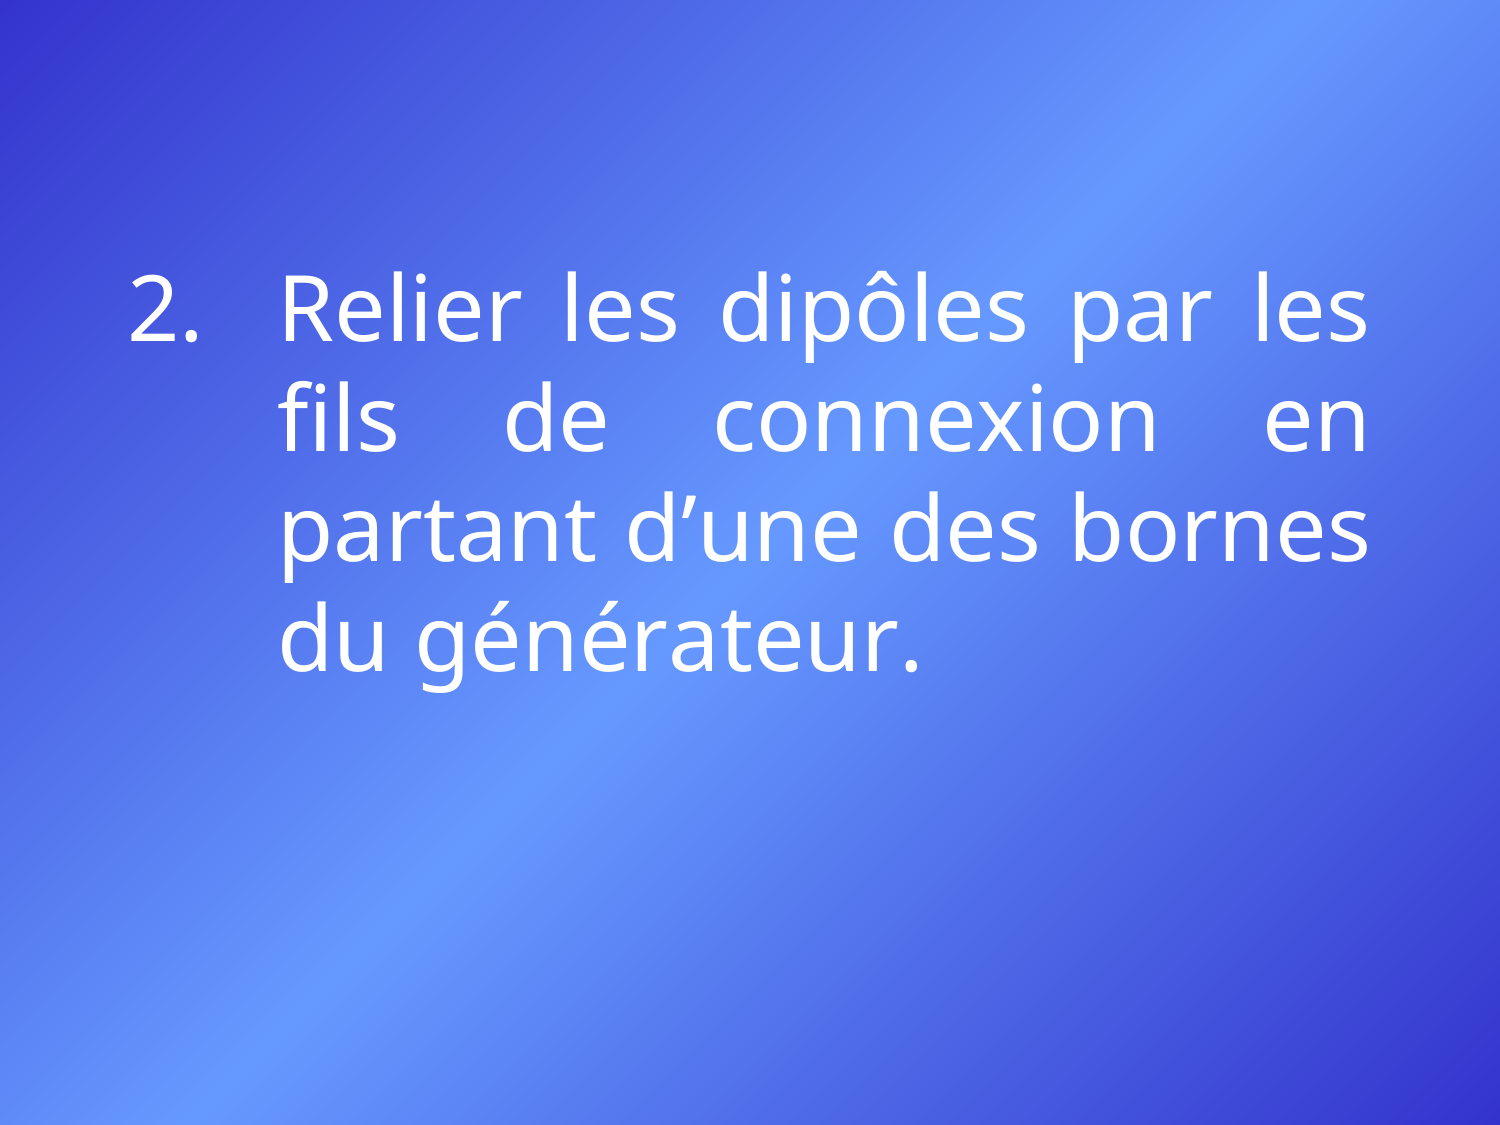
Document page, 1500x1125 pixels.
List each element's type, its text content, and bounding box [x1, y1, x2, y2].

title Relier les dipôles par les fils de connexion en partant d’une des bornes du générateur. [112, 349, 1388, 591]
